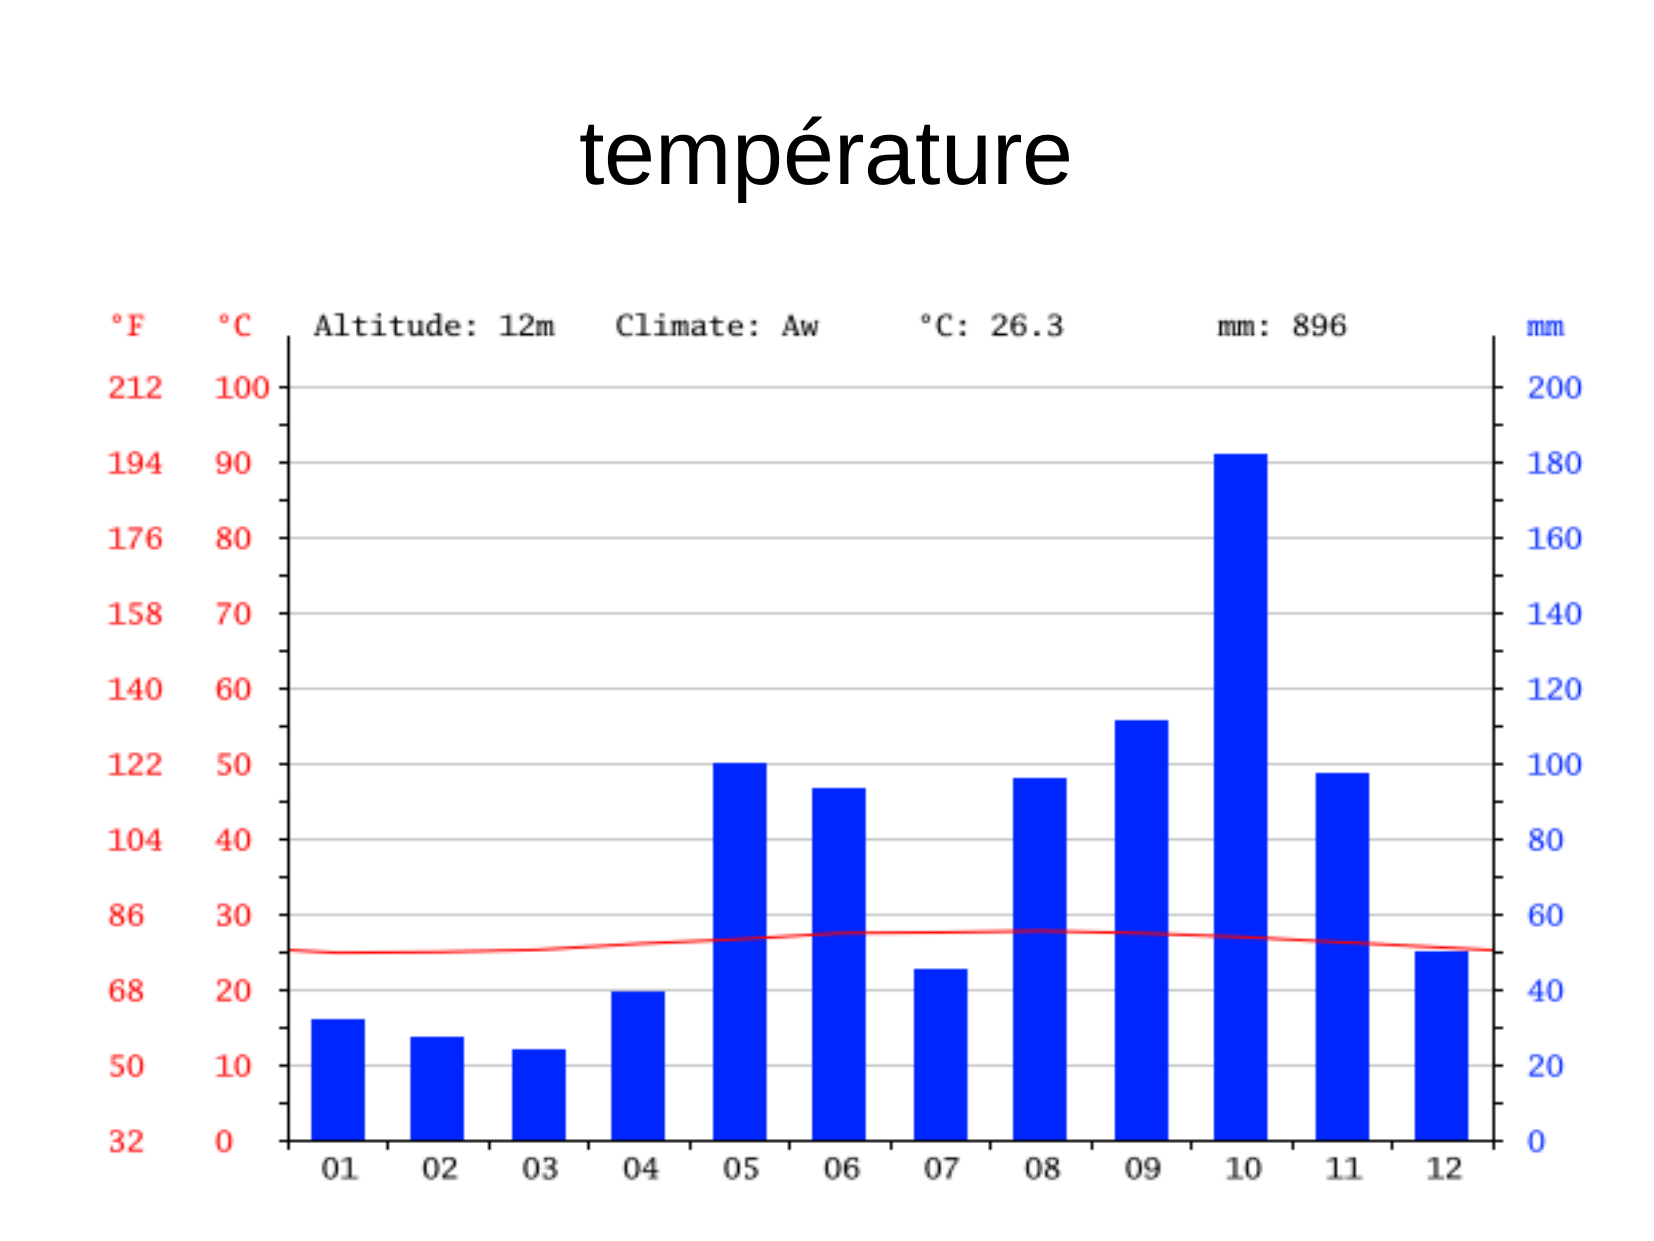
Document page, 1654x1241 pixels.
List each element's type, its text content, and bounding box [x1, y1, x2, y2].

picture [47, 236, 1654, 1241]
title température [82, 49, 1571, 236]
